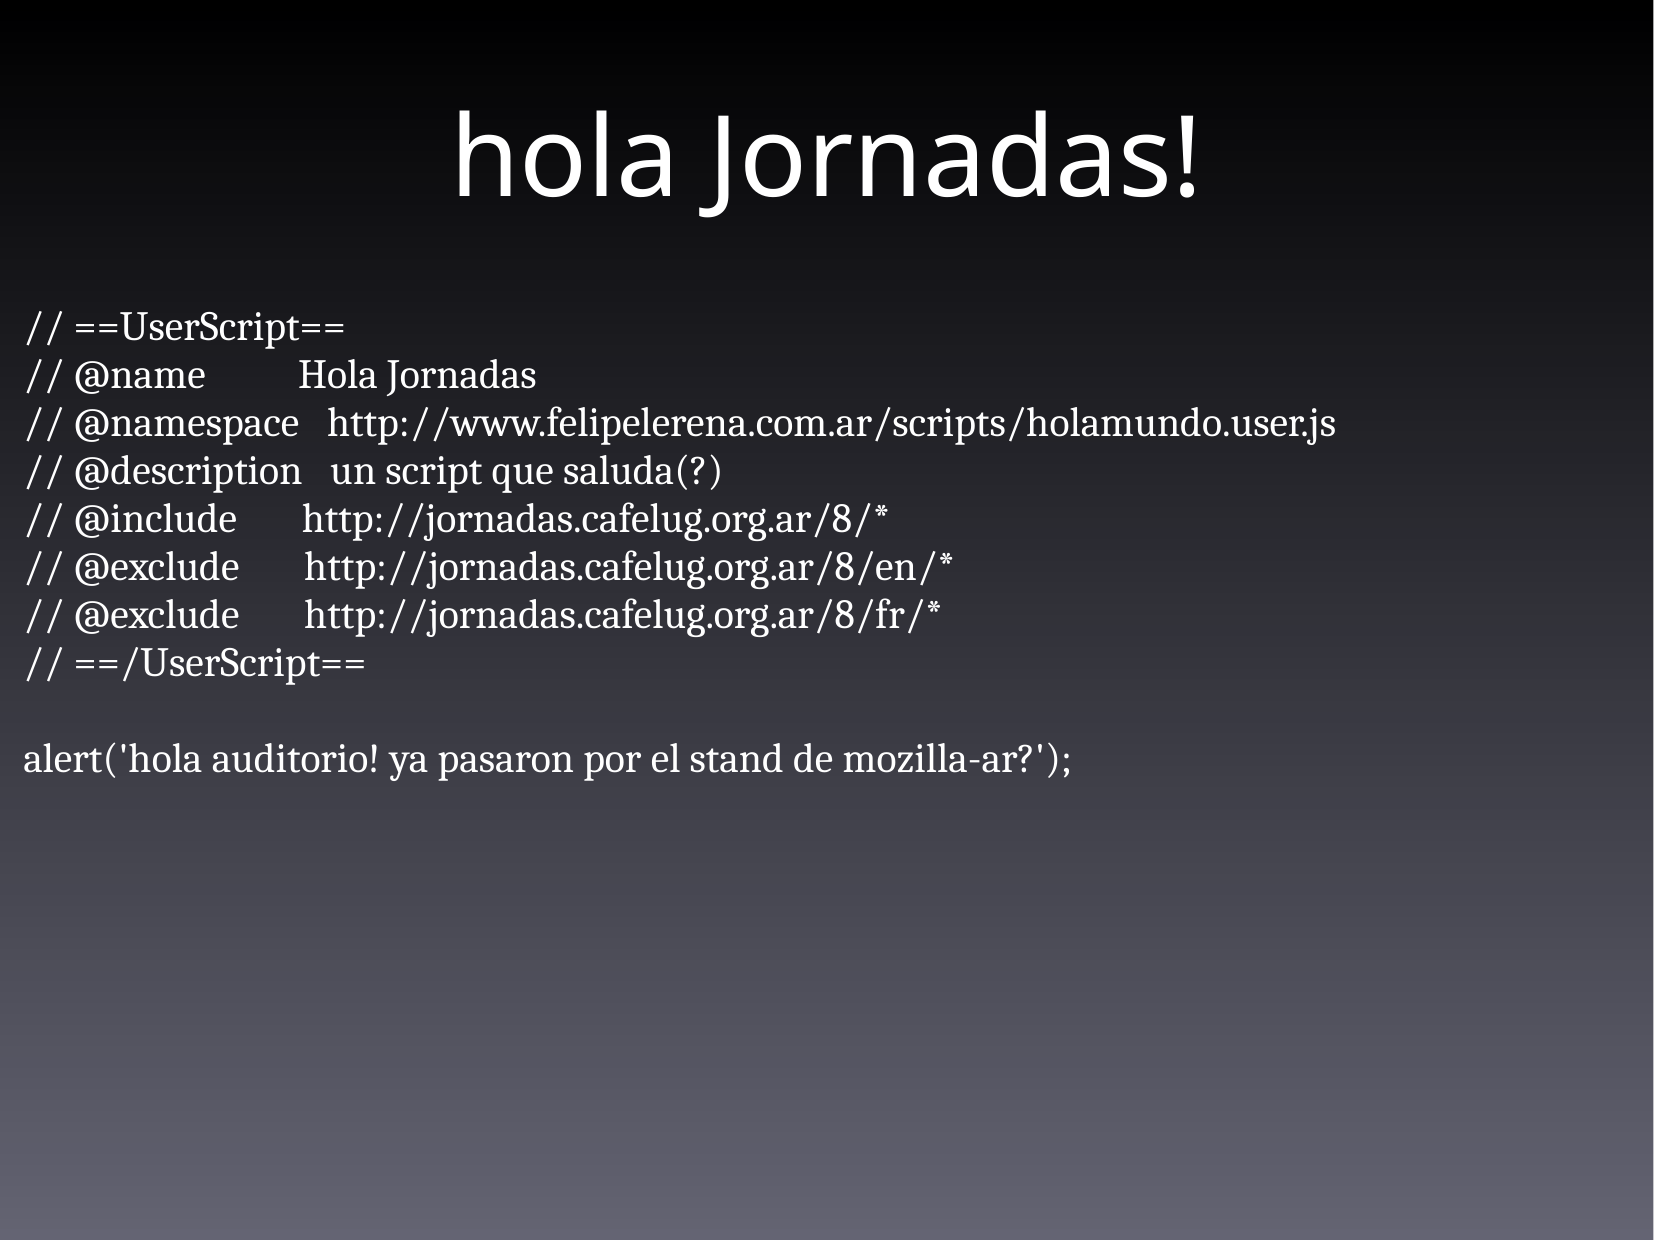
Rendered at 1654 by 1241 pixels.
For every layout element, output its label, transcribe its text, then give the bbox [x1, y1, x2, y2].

title hola Jornadas! [82, 56, 1571, 250]
text_box // ==UserScript== // @name Hola Jornadas // @namespace http://www.felipelerena.com.ar/scripts/holamundo.user.js // @description un script que saluda(?) // @include http://jornadas.cafelug.org.ar/8/* // @exclude http://jornadas.cafelug.org.ar/8/en/* // @exclude http://jornadas.cafelug.org.ar/8/fr/* // ==/UserScript== alert('hola auditorio! ya pasaron por el stand de mozilla-ar?'); [8, 295, 1595, 795]
